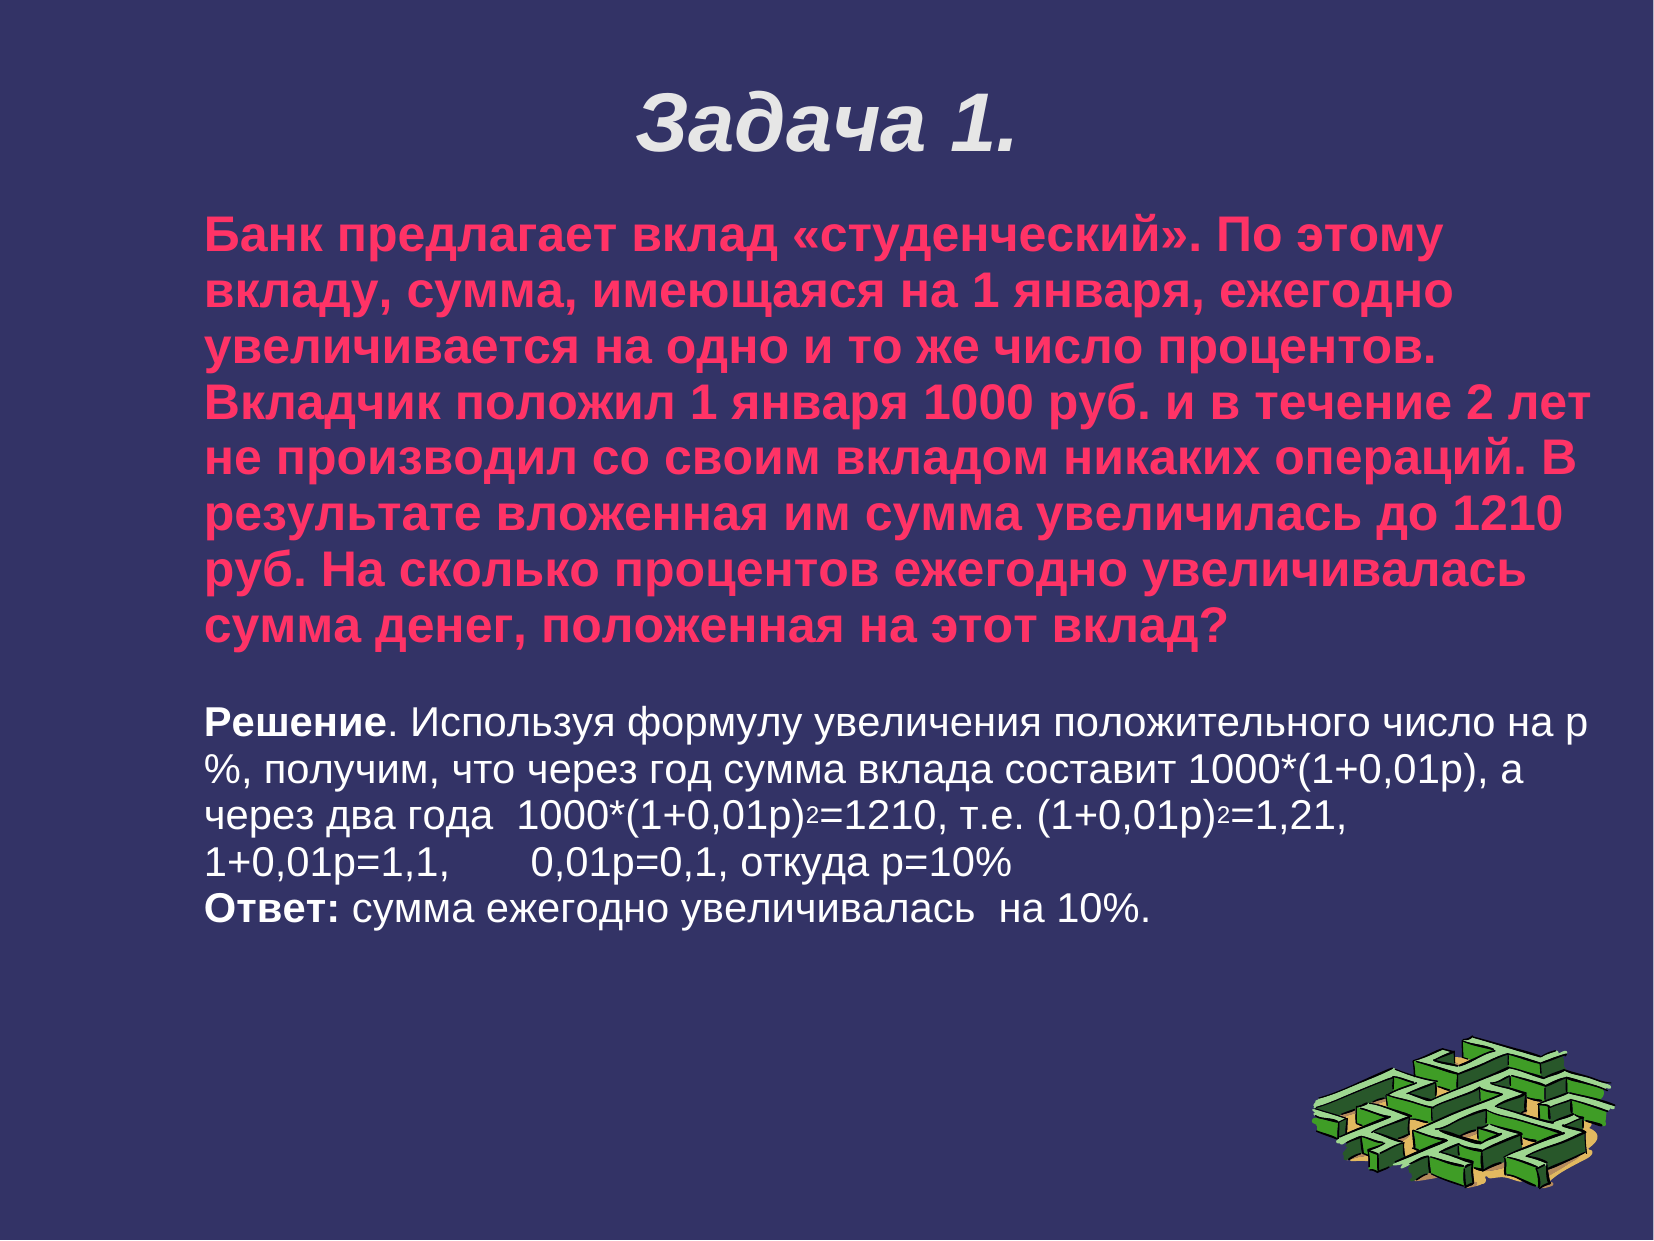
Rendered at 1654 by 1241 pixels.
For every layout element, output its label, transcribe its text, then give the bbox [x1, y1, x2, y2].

title Задача 1. [121, 26, 1534, 219]
list Банк предлагает вклад «студенческий». По этому вкладу, сумма, имеющаяся на 1 января, ежегодно увеличивается на одно и то же число процентов. Вкладчик положил 1 января 1000 руб. и в течение 2 лет не производил со своим вкладом никаких операций. В результате вложенная им сумма увеличилась до 1210 руб. На сколько процентов ежегодно увеличивалась сумма денег, положенная на этот вклад? Решение. Используя формулу увеличения положительного число на p%, получим, что через год сумма вклада составит 1000*(1+0,01р), а через два года 1000*(1+0,01р)2=1210, т.е. (1+0,01р)2=1,21, 1+0,01р=1,1, 0,01р=0,1, откуда р=10% Ответ: сумма ежегодно увеличивалась на 10%. [203, 206, 1595, 1241]
